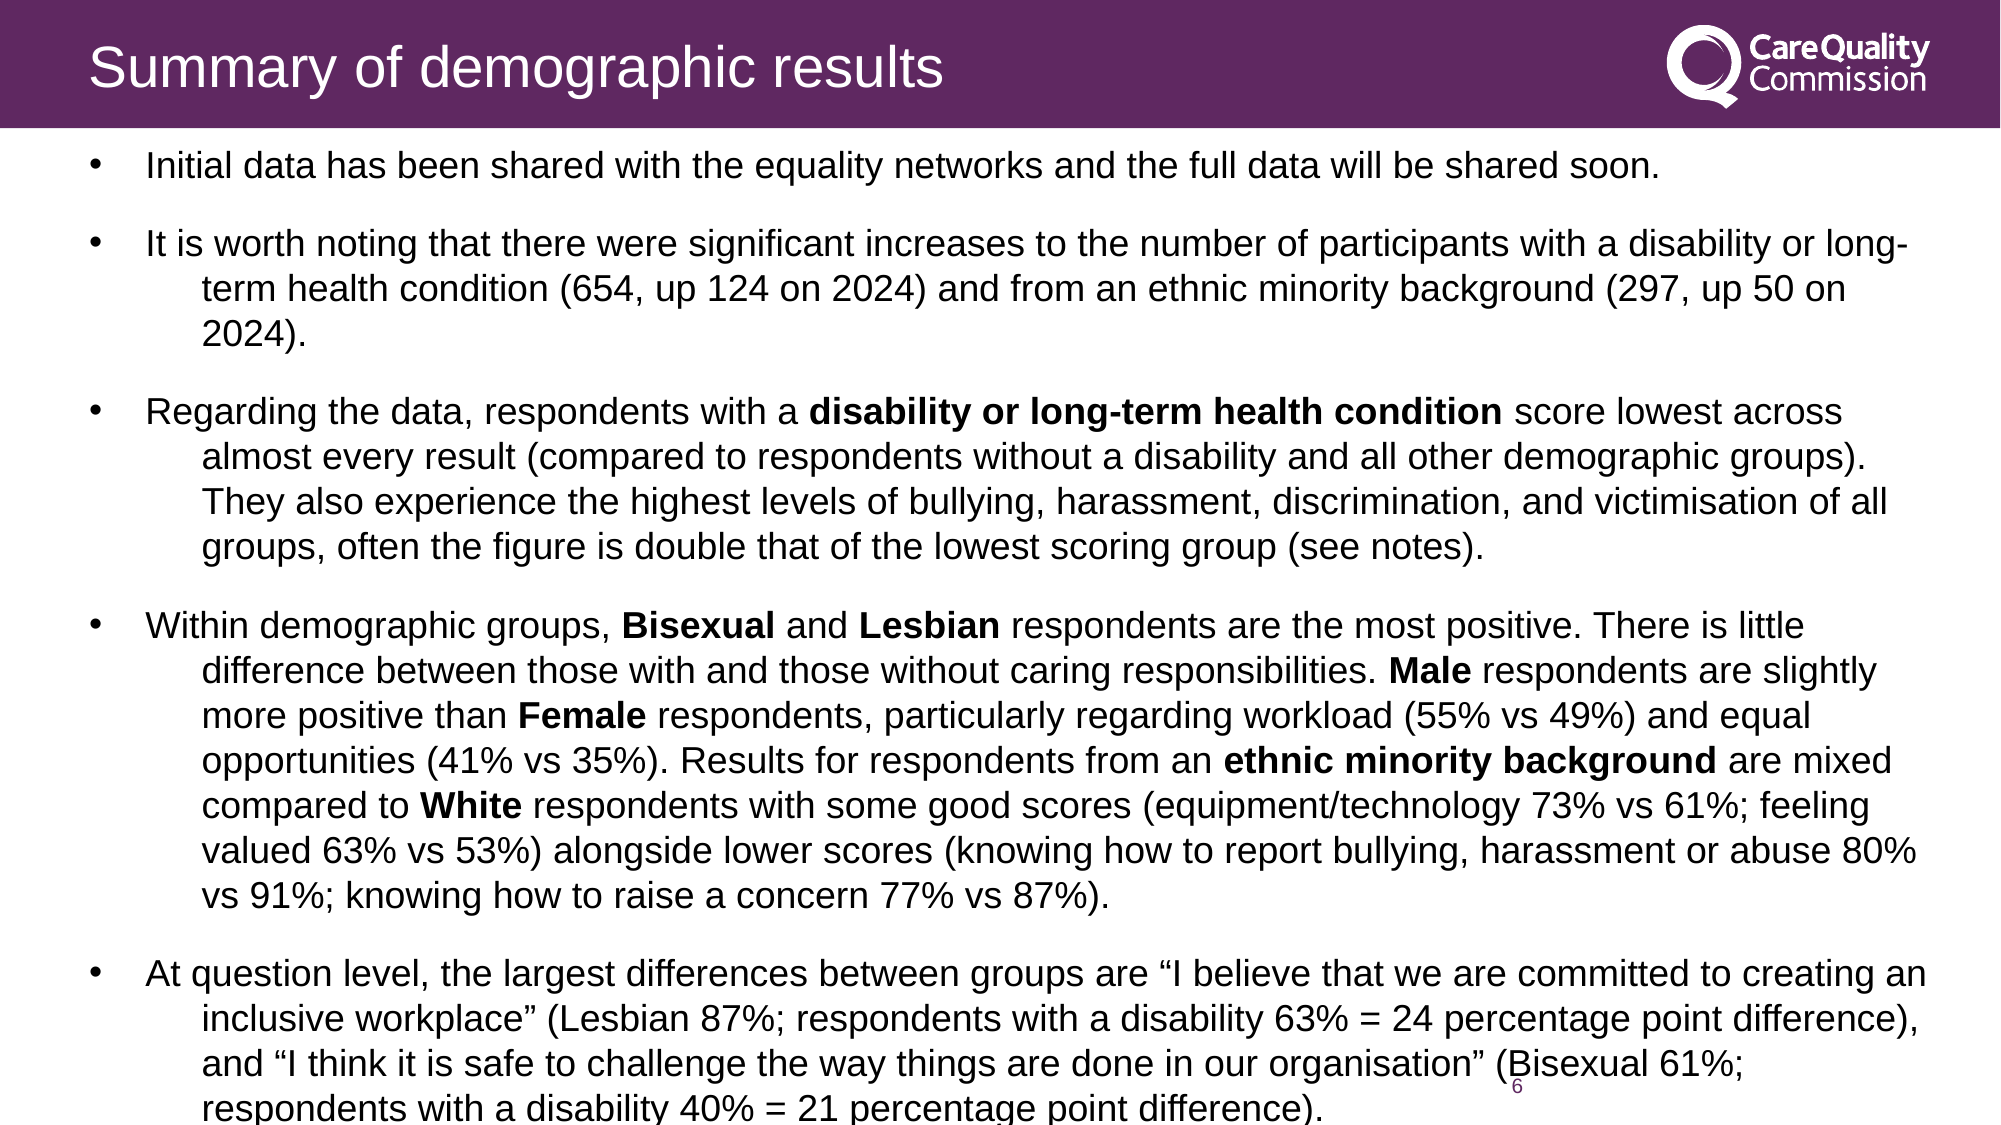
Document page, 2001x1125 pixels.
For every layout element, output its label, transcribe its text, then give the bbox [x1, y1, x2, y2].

title Summary of demographic results [0, 0, 1647, 129]
text_box Initial data has been shared with the equality networks and the full data will be shared soon. It is worth noting that there were significant increases to the number of participants with a disability or long-term health condition (654, up 124 on 2024) and from an ethnic minority background (297, up 50 on 2024). Regarding the data, respondents with a disability or long-term health condition score lowest across almost every result (compared to respondents without a disability and all other demographic groups). They also experience the highest levels of bullying, harassment, discrimination, and victimisation of all groups, often the figure is double that of the lowest scoring group (see notes). Within demographic groups, Bisexual and Lesbian respondents are the most positive. There is little difference between those with and those without caring responsibilities. Male respondents are slightly more positive than Female respondents, particularly regarding workload (55% vs 49%) and equal opportunities (41% vs 35%). Results for respondents from an ethnic minority background are mixed compared to White respondents with some good scores (equipment/technology 73% vs 61%; feeling valued 63% vs 53%) alongside lower scores (knowing how to report bullying, harassment or abuse 80% vs 91%; knowing how to raise a concern 77% vs 87%). At question level, the largest differences between groups are “I believe that we are committed to creating an inclusive workplace” (Lesbian 87%; respondents with a disability 63% = 24 percentage point difference), and “I think it is safe to challenge the way things are done in our organisation” (Bisexual 61%; respondents with a disability 40% = 21 percentage point difference). [74, 133, 1966, 1101]
